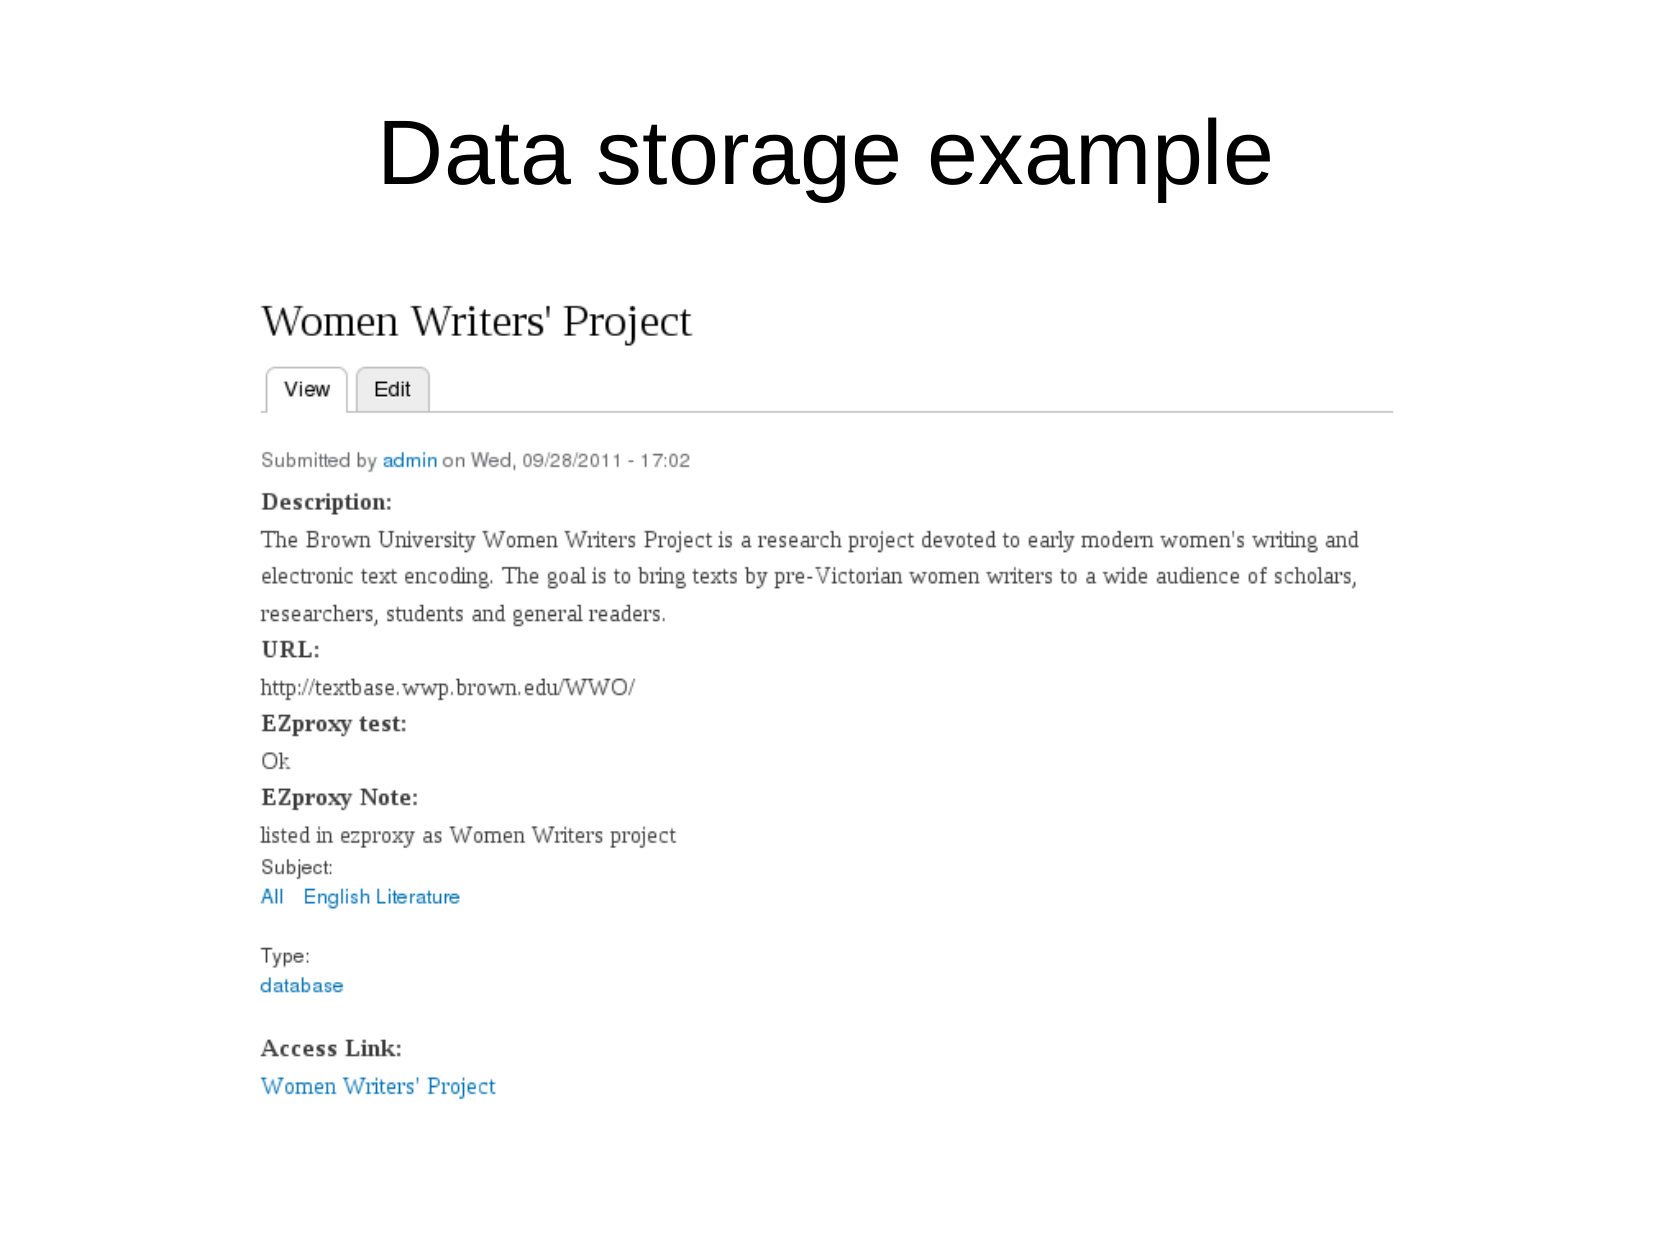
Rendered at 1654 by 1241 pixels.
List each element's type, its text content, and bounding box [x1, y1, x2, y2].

picture [248, 290, 1405, 1109]
title Data storage example [82, 49, 1571, 257]
